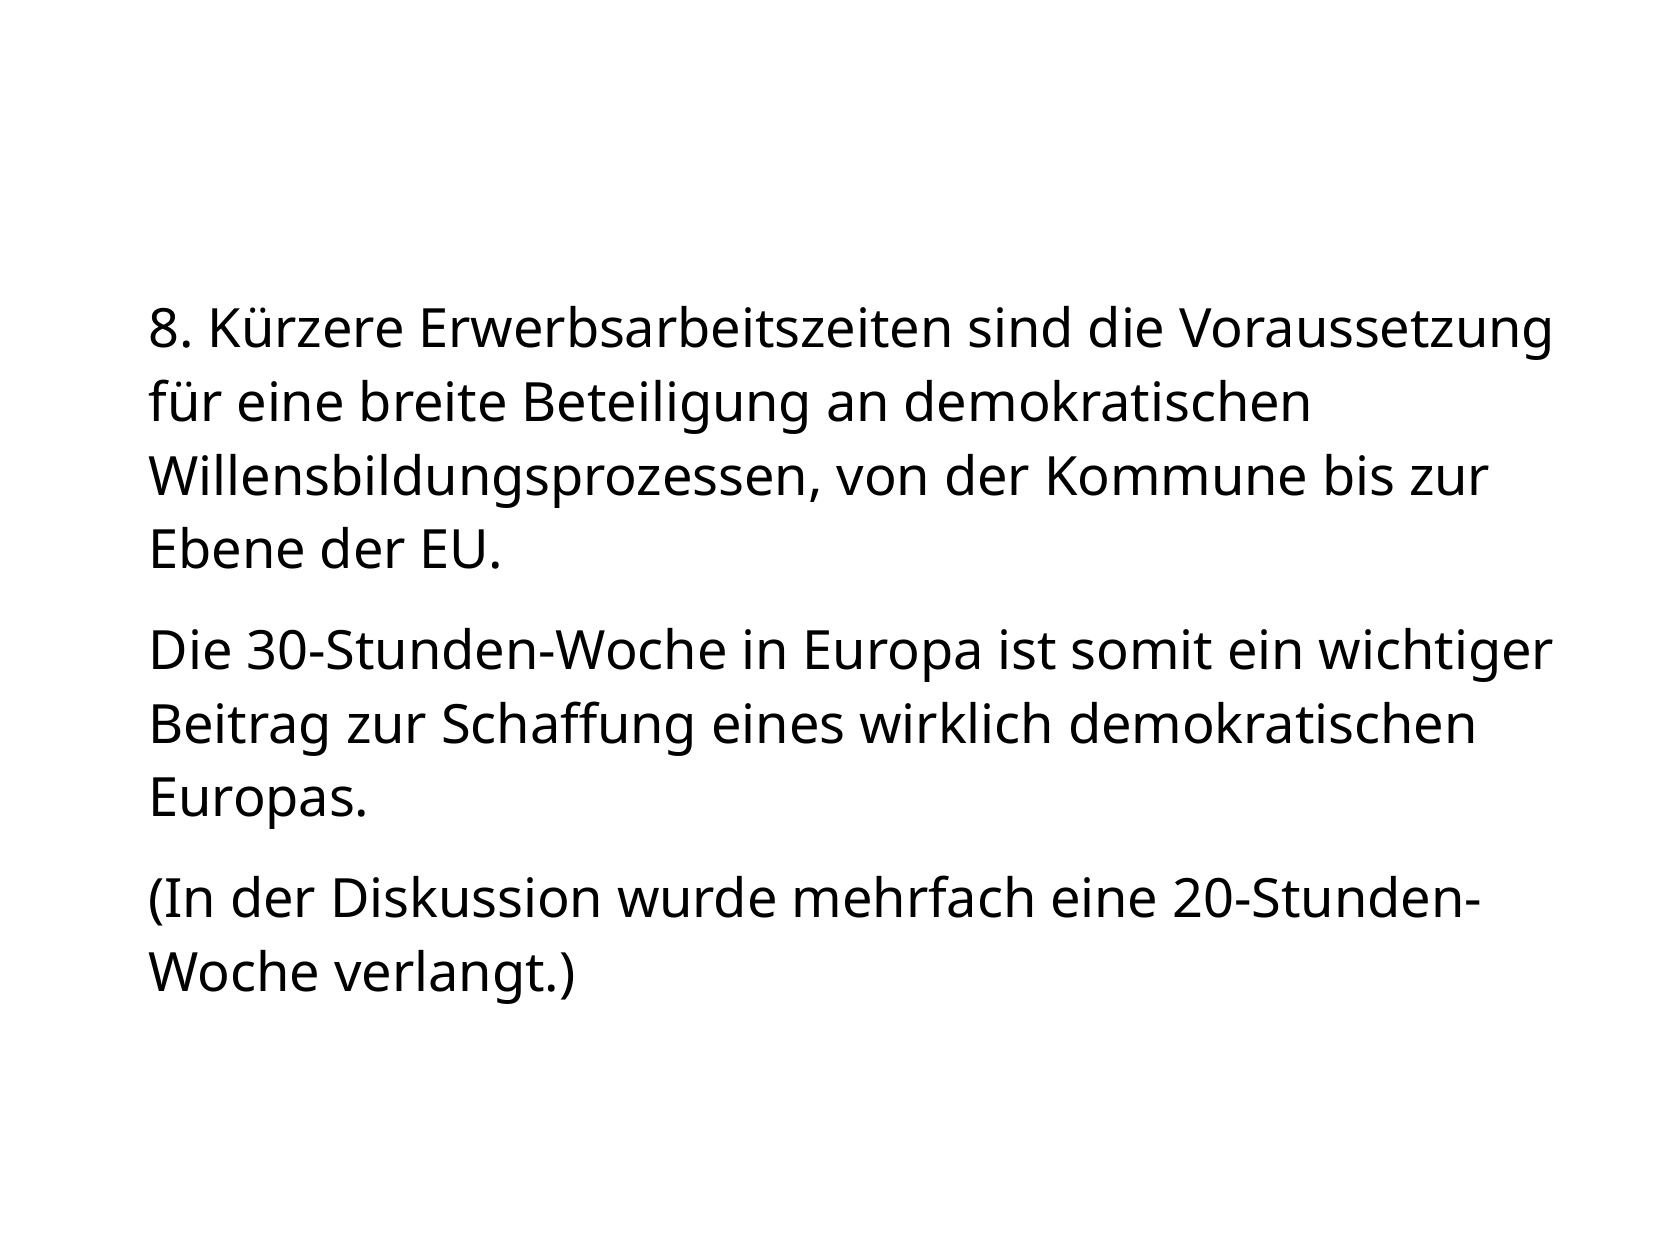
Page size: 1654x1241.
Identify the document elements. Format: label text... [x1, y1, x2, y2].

list 8. Kürzere Erwerbsarbeitszeiten sind die Voraussetzung für eine breite Beteiligung an demokratischen Willensbildungsprozessen, von der Kommune bis zur Ebene der EU. Die 30-Stunden-Woche in Europa ist somit ein wichtiger Beitrag zur Schaffung eines wirklich demokratischen Europas. (In der Diskussion wurde mehrfach eine 20-Stunden-Woche verlangt.) [82, 290, 1571, 1010]
